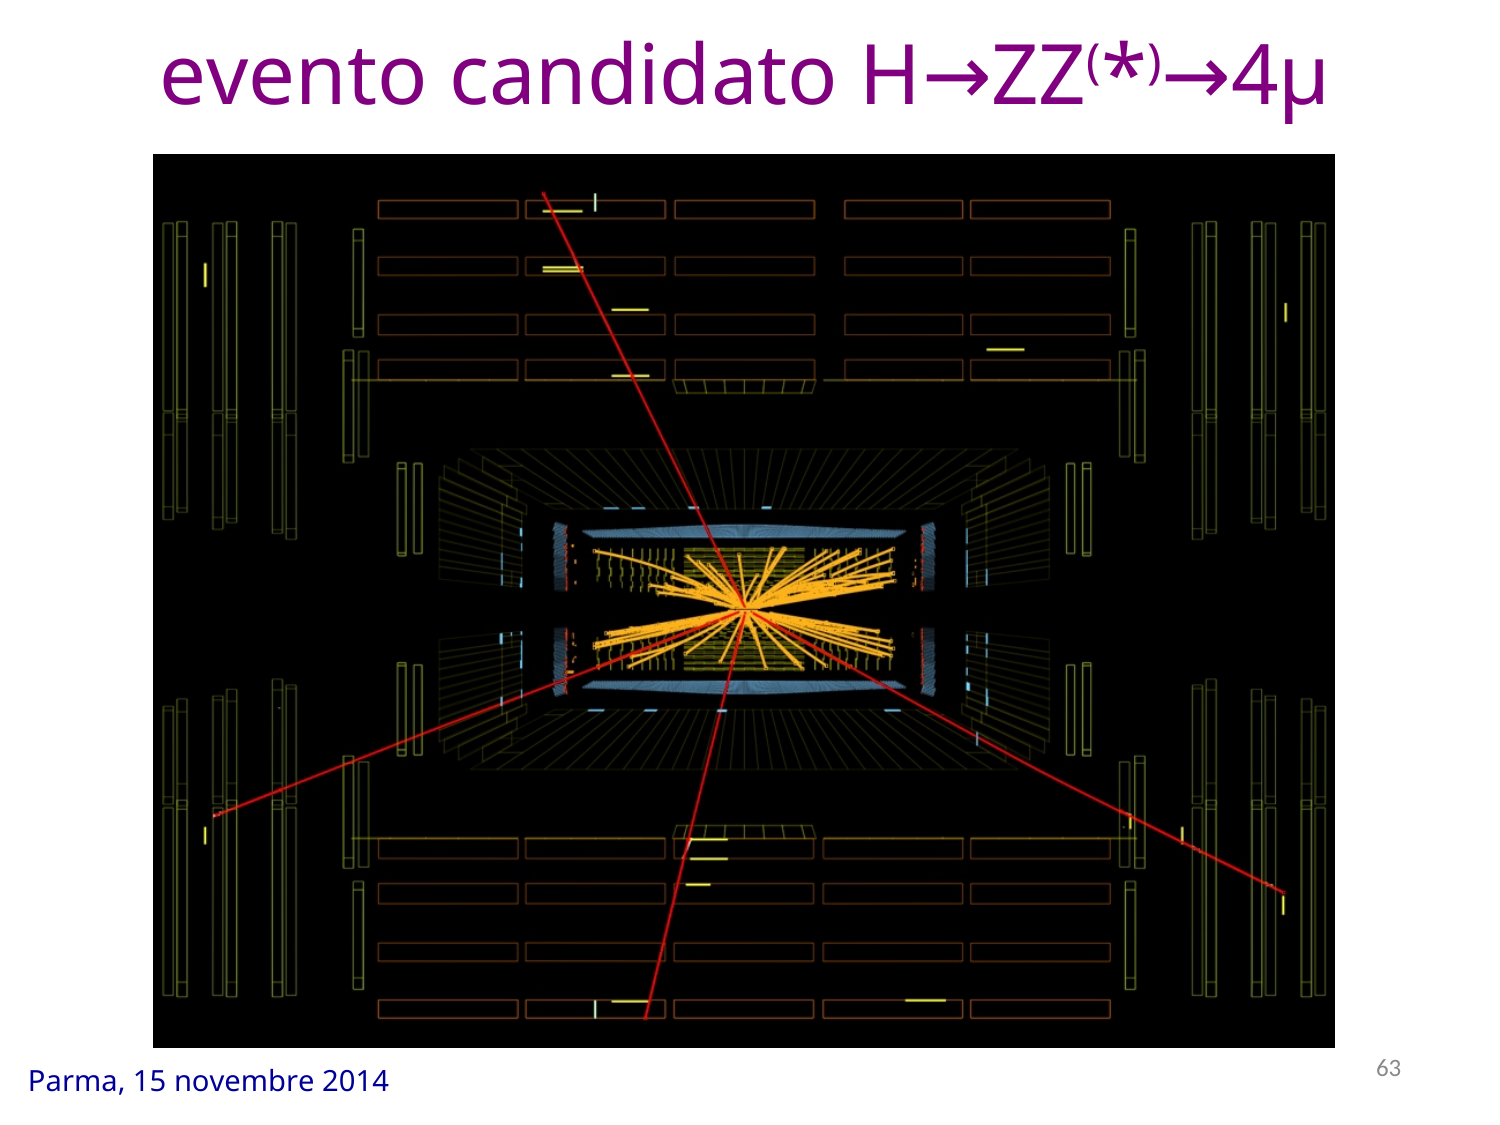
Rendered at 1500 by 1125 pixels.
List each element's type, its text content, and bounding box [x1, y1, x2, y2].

picture [153, 154, 1335, 1048]
text_box <numero> [1074, 1042, 1417, 1095]
text_box evento candidato H→ZZ(*)→4μ [144, 14, 1346, 130]
